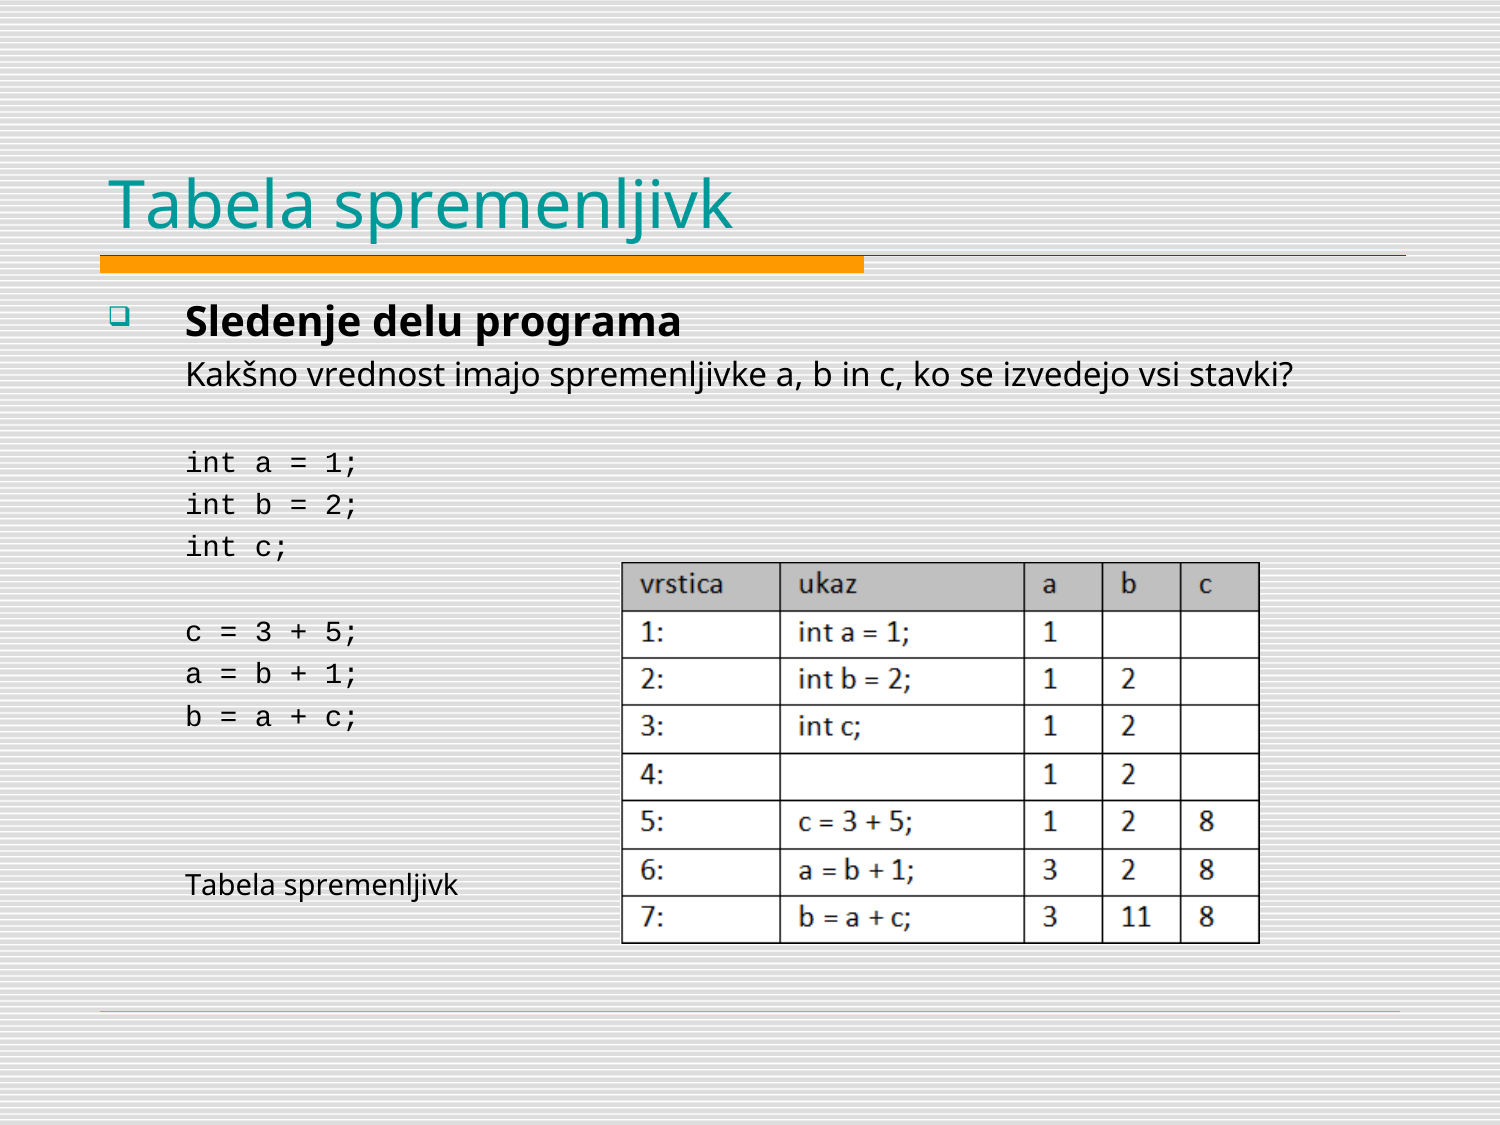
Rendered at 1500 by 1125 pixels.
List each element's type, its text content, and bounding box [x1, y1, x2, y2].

title Tabela spremenljivk [94, 49, 1407, 250]
list Sledenje delu programa Kakšno vrednost imajo spremenljivke a, b in c, ko se izvedejo vsi stavki? int a = 1; int b = 2; int c; c = 3 + 5; a = b + 1; b = a + c; Tabela spremenljivk [92, 287, 1406, 988]
picture [0, 0, 1500, 1125]
